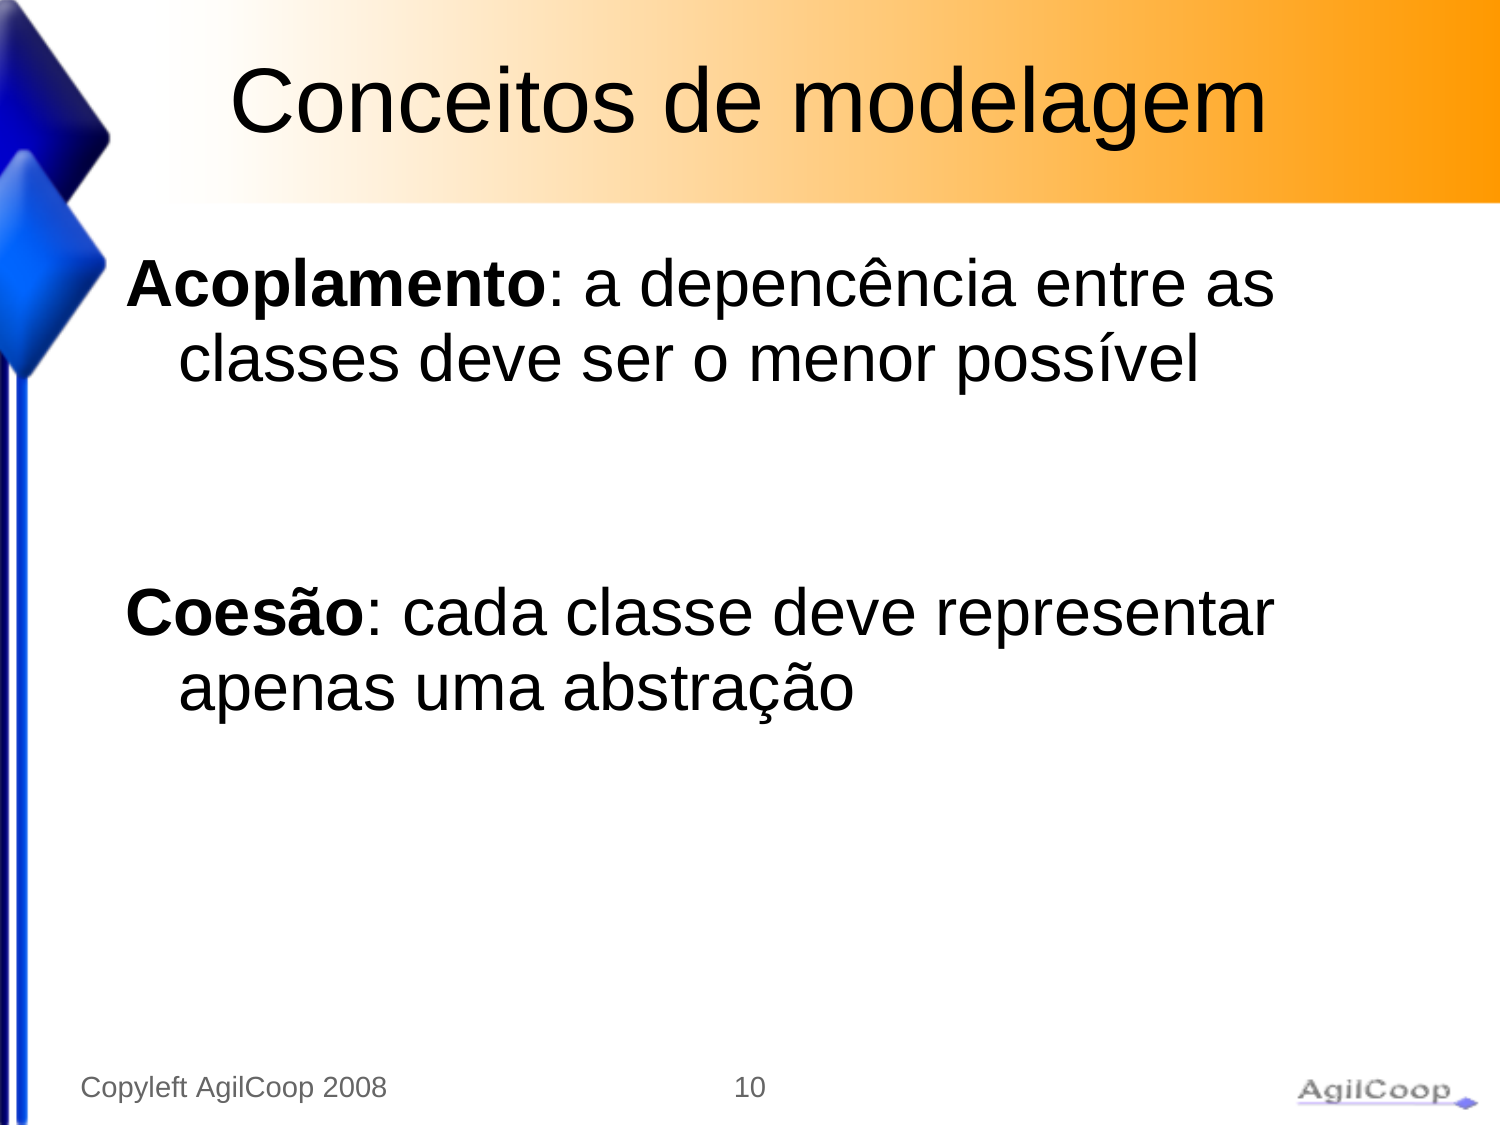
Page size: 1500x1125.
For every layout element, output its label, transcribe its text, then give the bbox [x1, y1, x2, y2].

list Acoplamento: a depencência entre as classes deve ser o menor possível Coesão: cada classe deve representar apenas uma abstração [118, 246, 1477, 1004]
title Conceitos de modelagem [75, 7, 1425, 196]
picture [0, 0, 1500, 1125]
